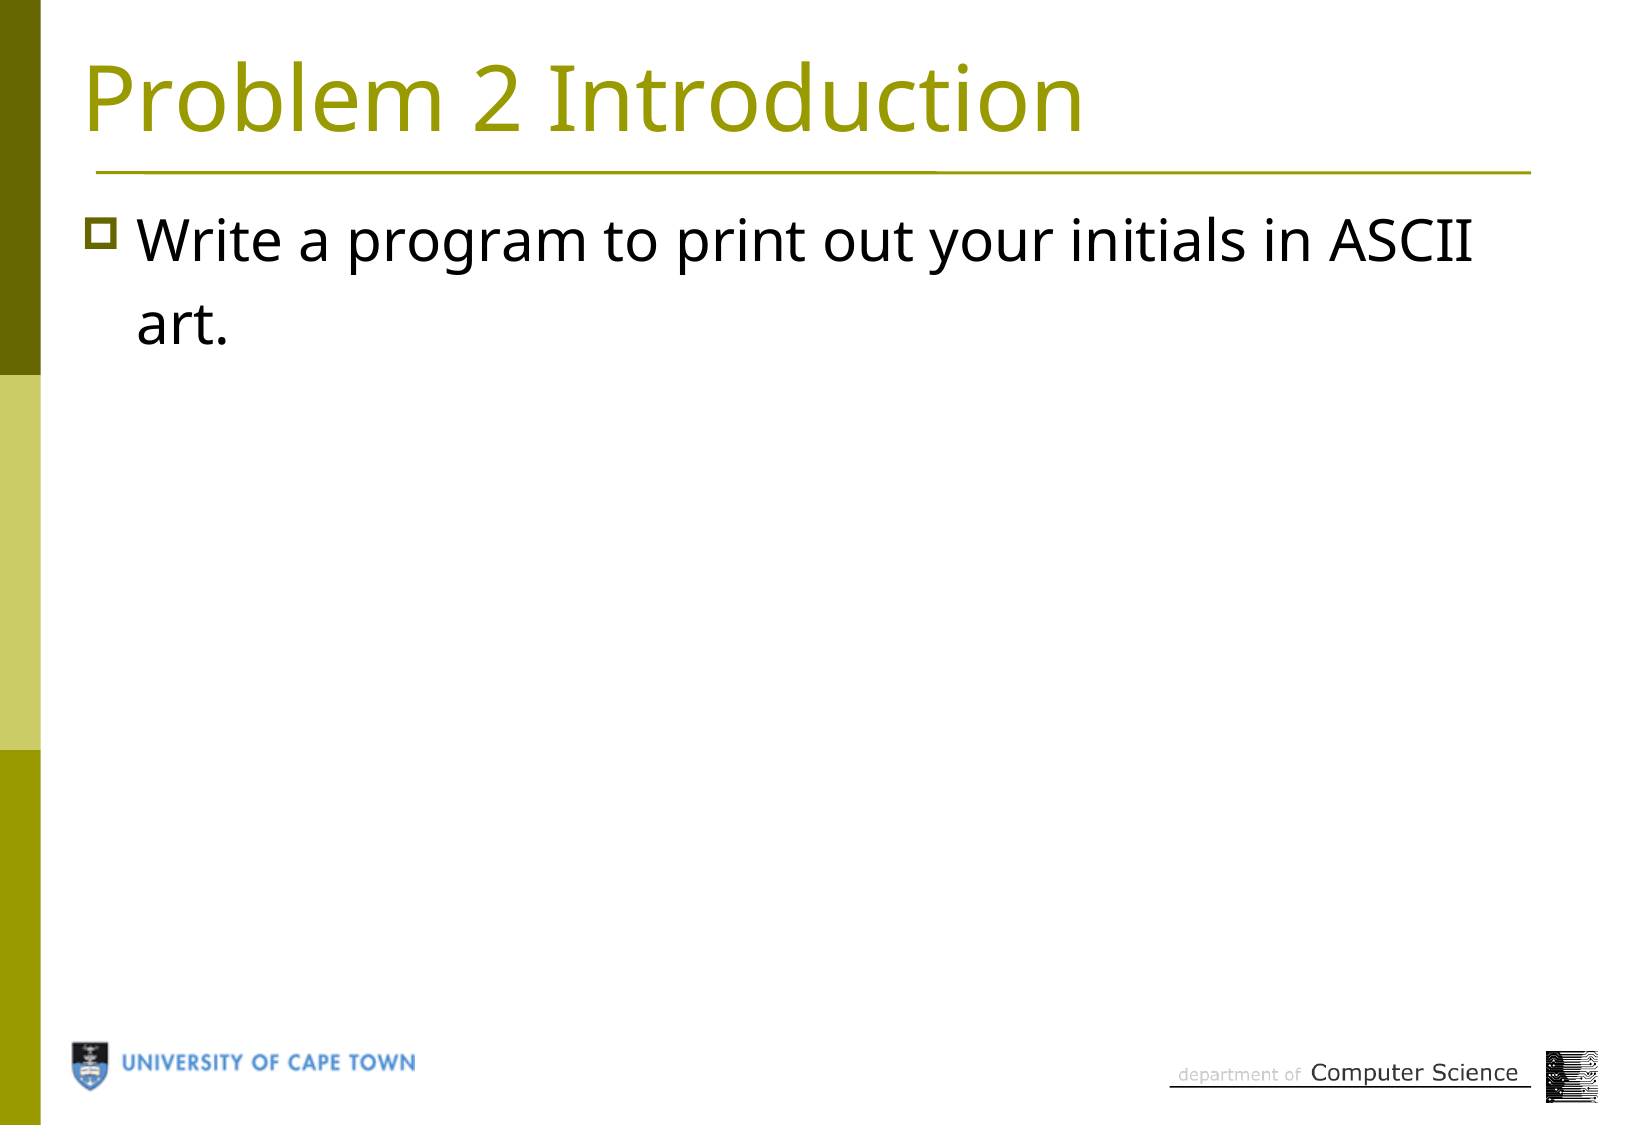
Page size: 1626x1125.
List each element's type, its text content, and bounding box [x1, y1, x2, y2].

picture [1546, 1051, 1598, 1103]
title Problem 2 Introduction [81, 36, 1543, 165]
picture [61, 1024, 415, 1103]
list Write a program to print out your initials in ASCII art. [81, 196, 1543, 991]
picture [1169, 1043, 1532, 1091]
